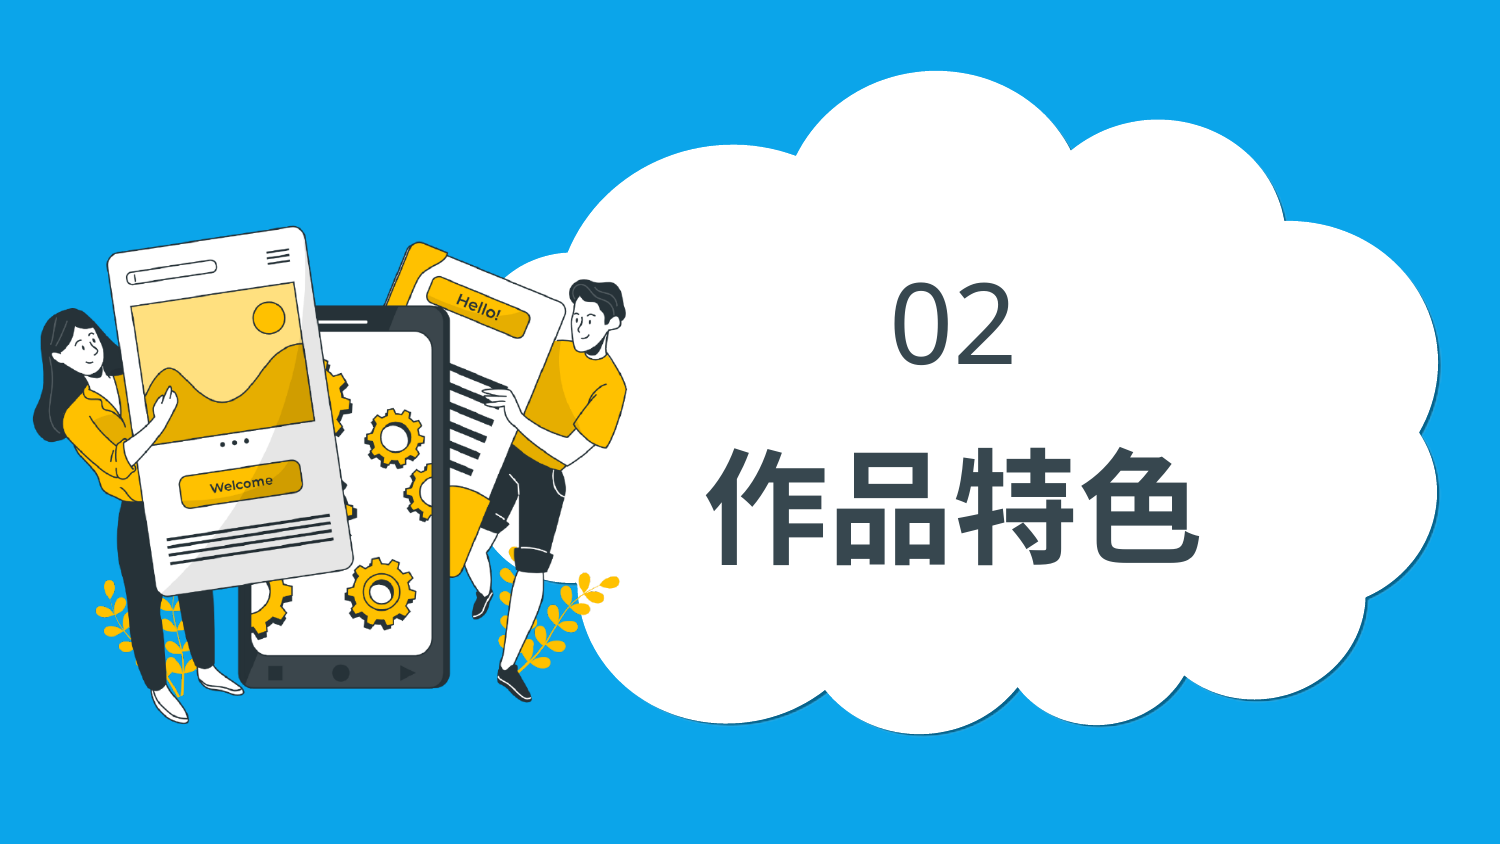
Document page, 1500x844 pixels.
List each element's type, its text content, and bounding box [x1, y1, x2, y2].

title 作品特色 [646, 421, 1261, 563]
list 02 [811, 244, 1096, 395]
